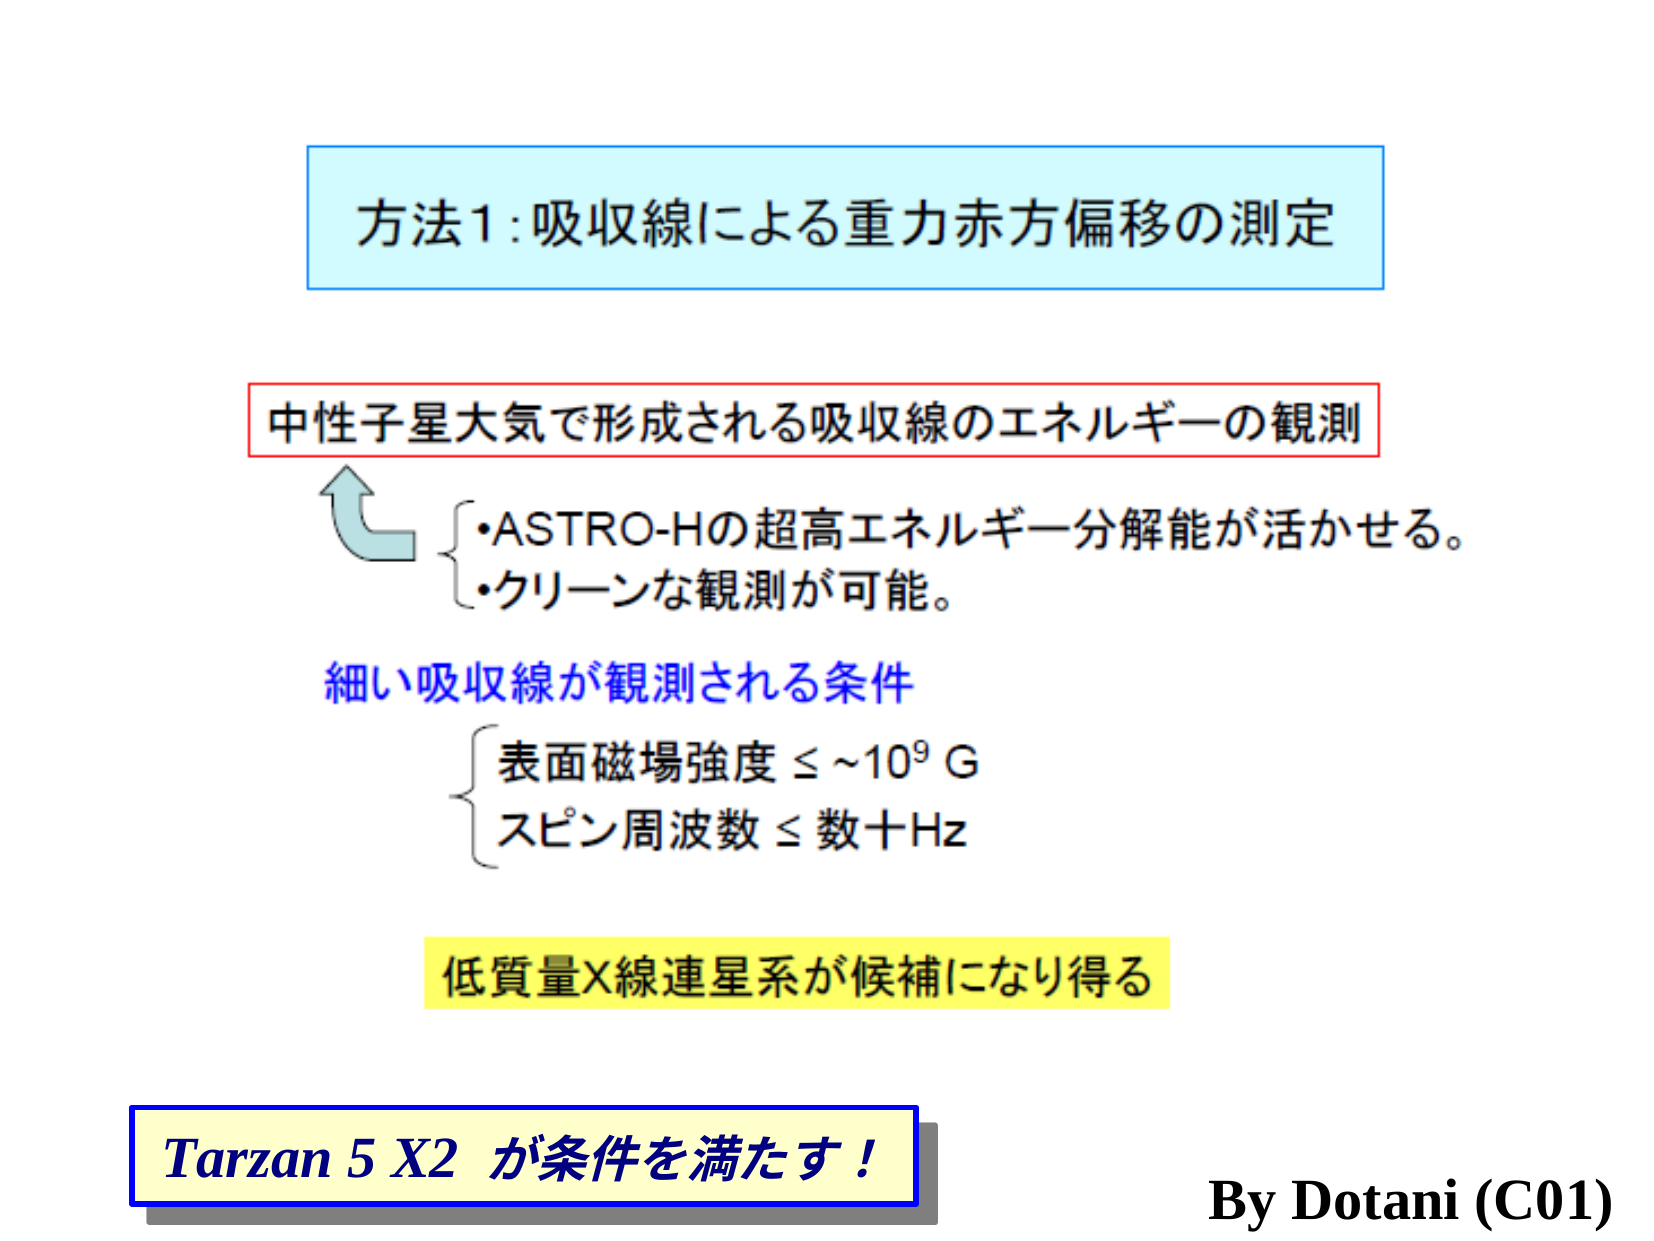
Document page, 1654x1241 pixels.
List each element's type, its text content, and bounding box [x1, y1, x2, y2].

text_box By Dotani (C01) [1208, 1167, 1615, 1234]
text_box Tarzan 5 X2 が条件を満たす！ [131, 1107, 906, 1197]
picture [0, 0, 1654, 1168]
